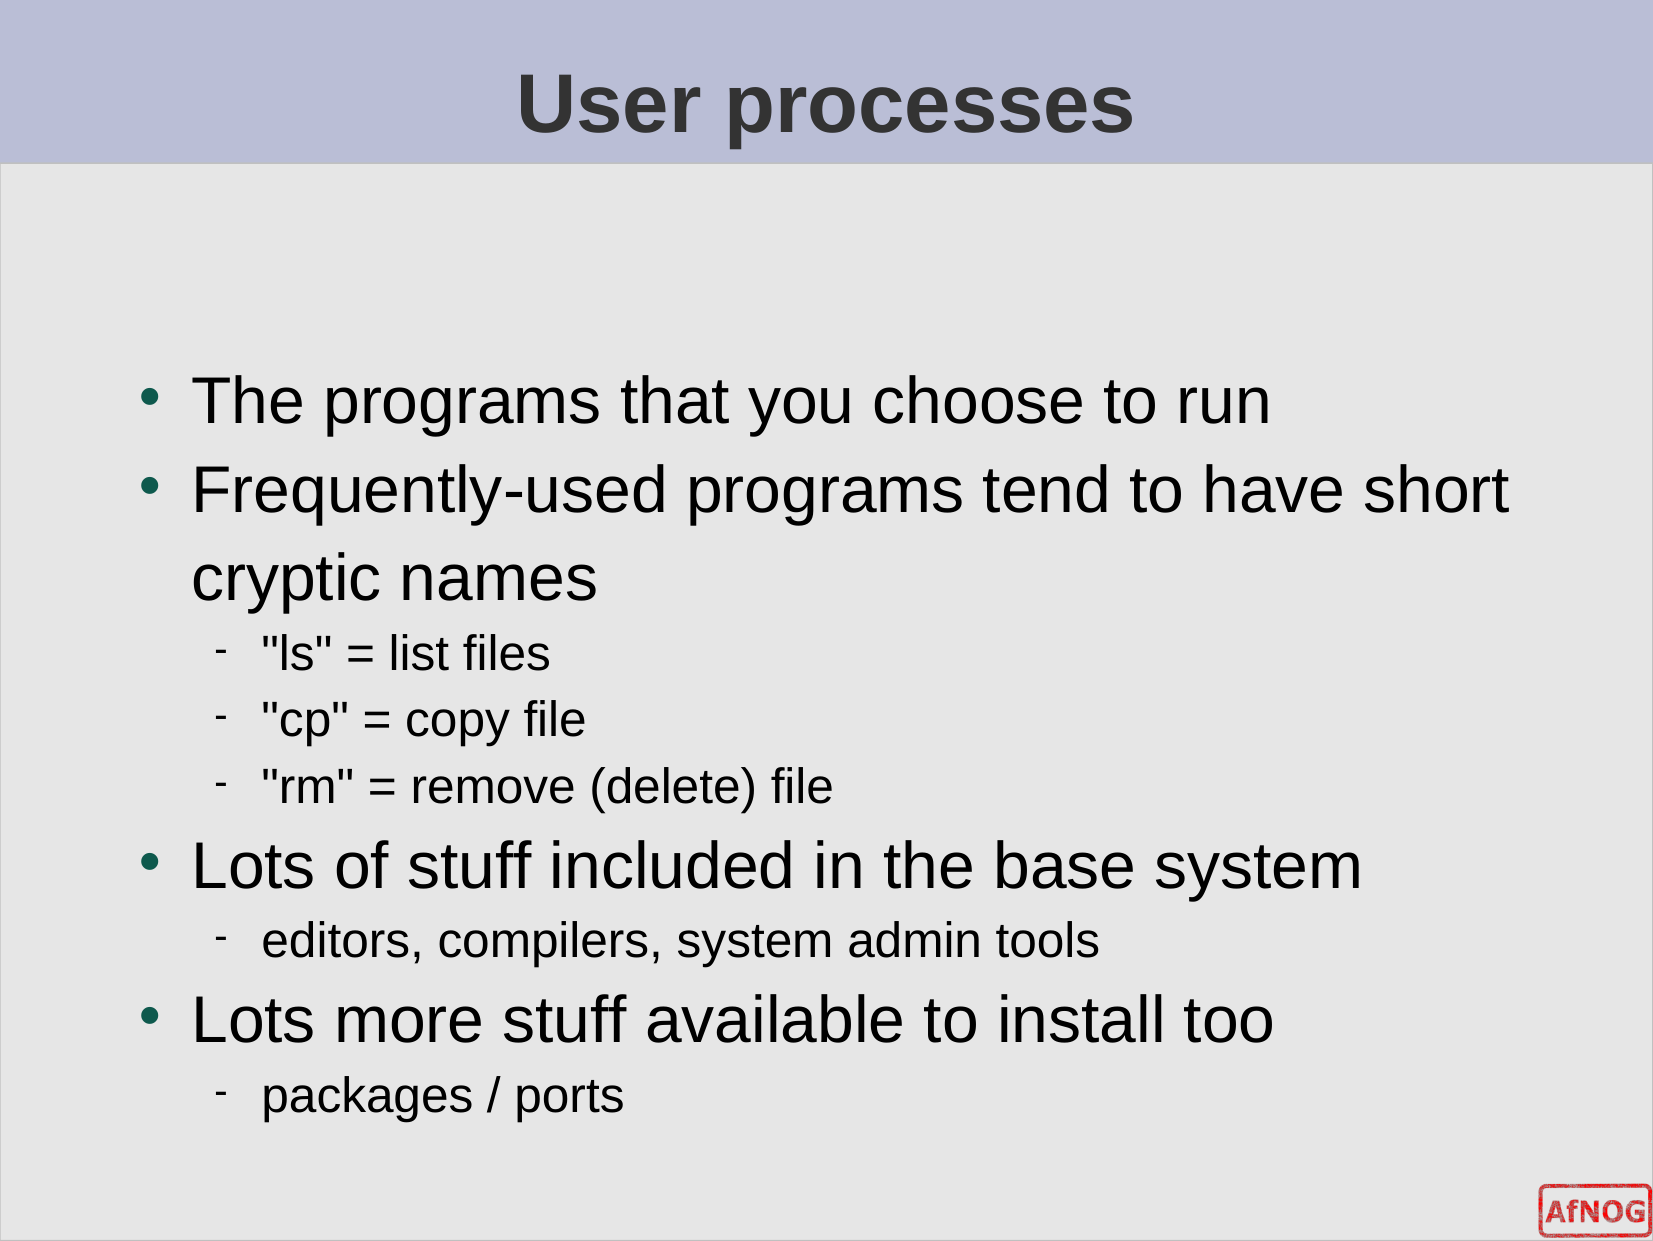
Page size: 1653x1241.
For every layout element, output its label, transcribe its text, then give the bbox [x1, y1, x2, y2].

title User processes [0, 0, 1653, 208]
picture [1537, 1182, 1653, 1241]
list The programs that you choose to run Frequently-used programs tend to have short cryptic names "ls" = list files "cp" = copy file "rm" = remove (delete) file Lots of stuff included in the base system editors, compilers, system admin tools Lots more stuff available to install too packages / ports [121, 344, 1534, 1127]
